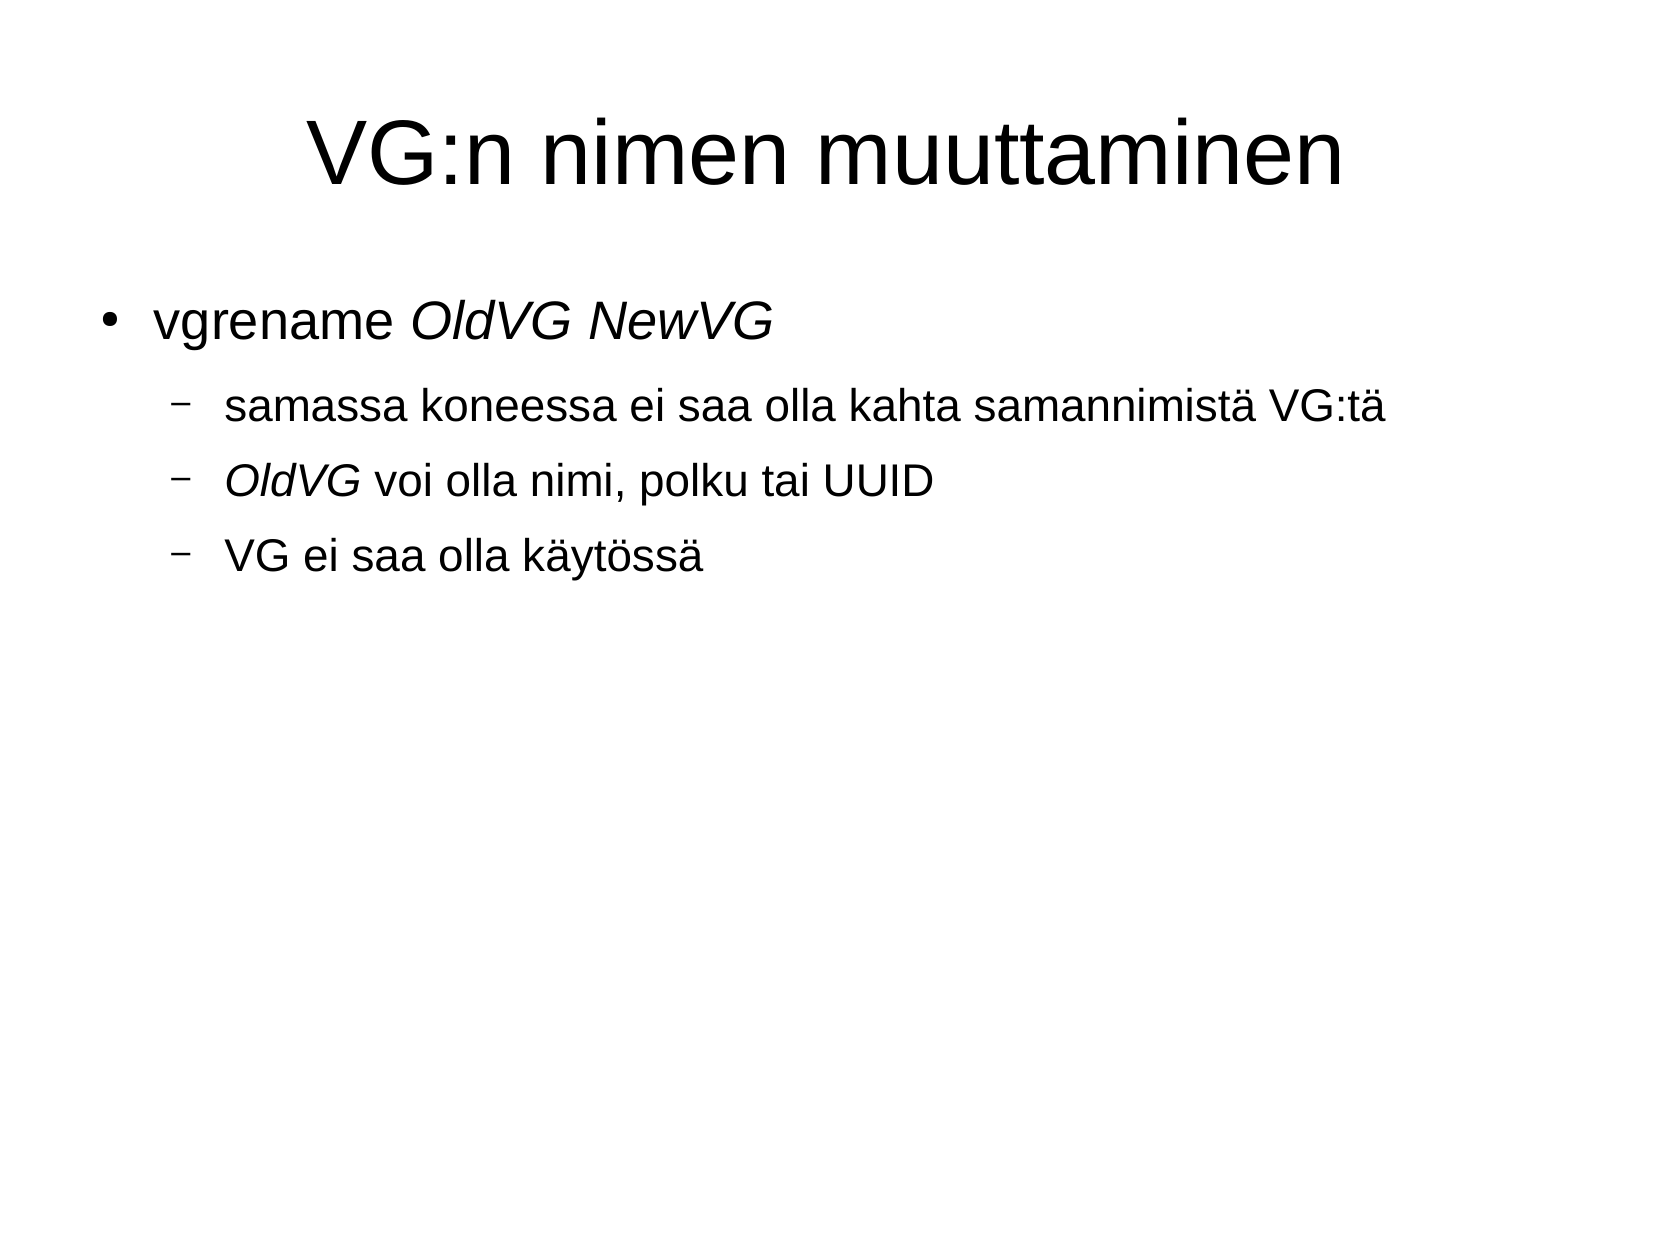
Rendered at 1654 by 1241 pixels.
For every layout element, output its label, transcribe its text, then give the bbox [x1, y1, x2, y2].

title VG:n nimen muuttaminen [82, 49, 1571, 257]
list vgrename OldVG NewVG samassa koneessa ei saa olla kahta samannimistä VG:tä OldVG voi olla nimi, polku tai UUID VG ei saa olla käytössä [82, 290, 1571, 1010]
